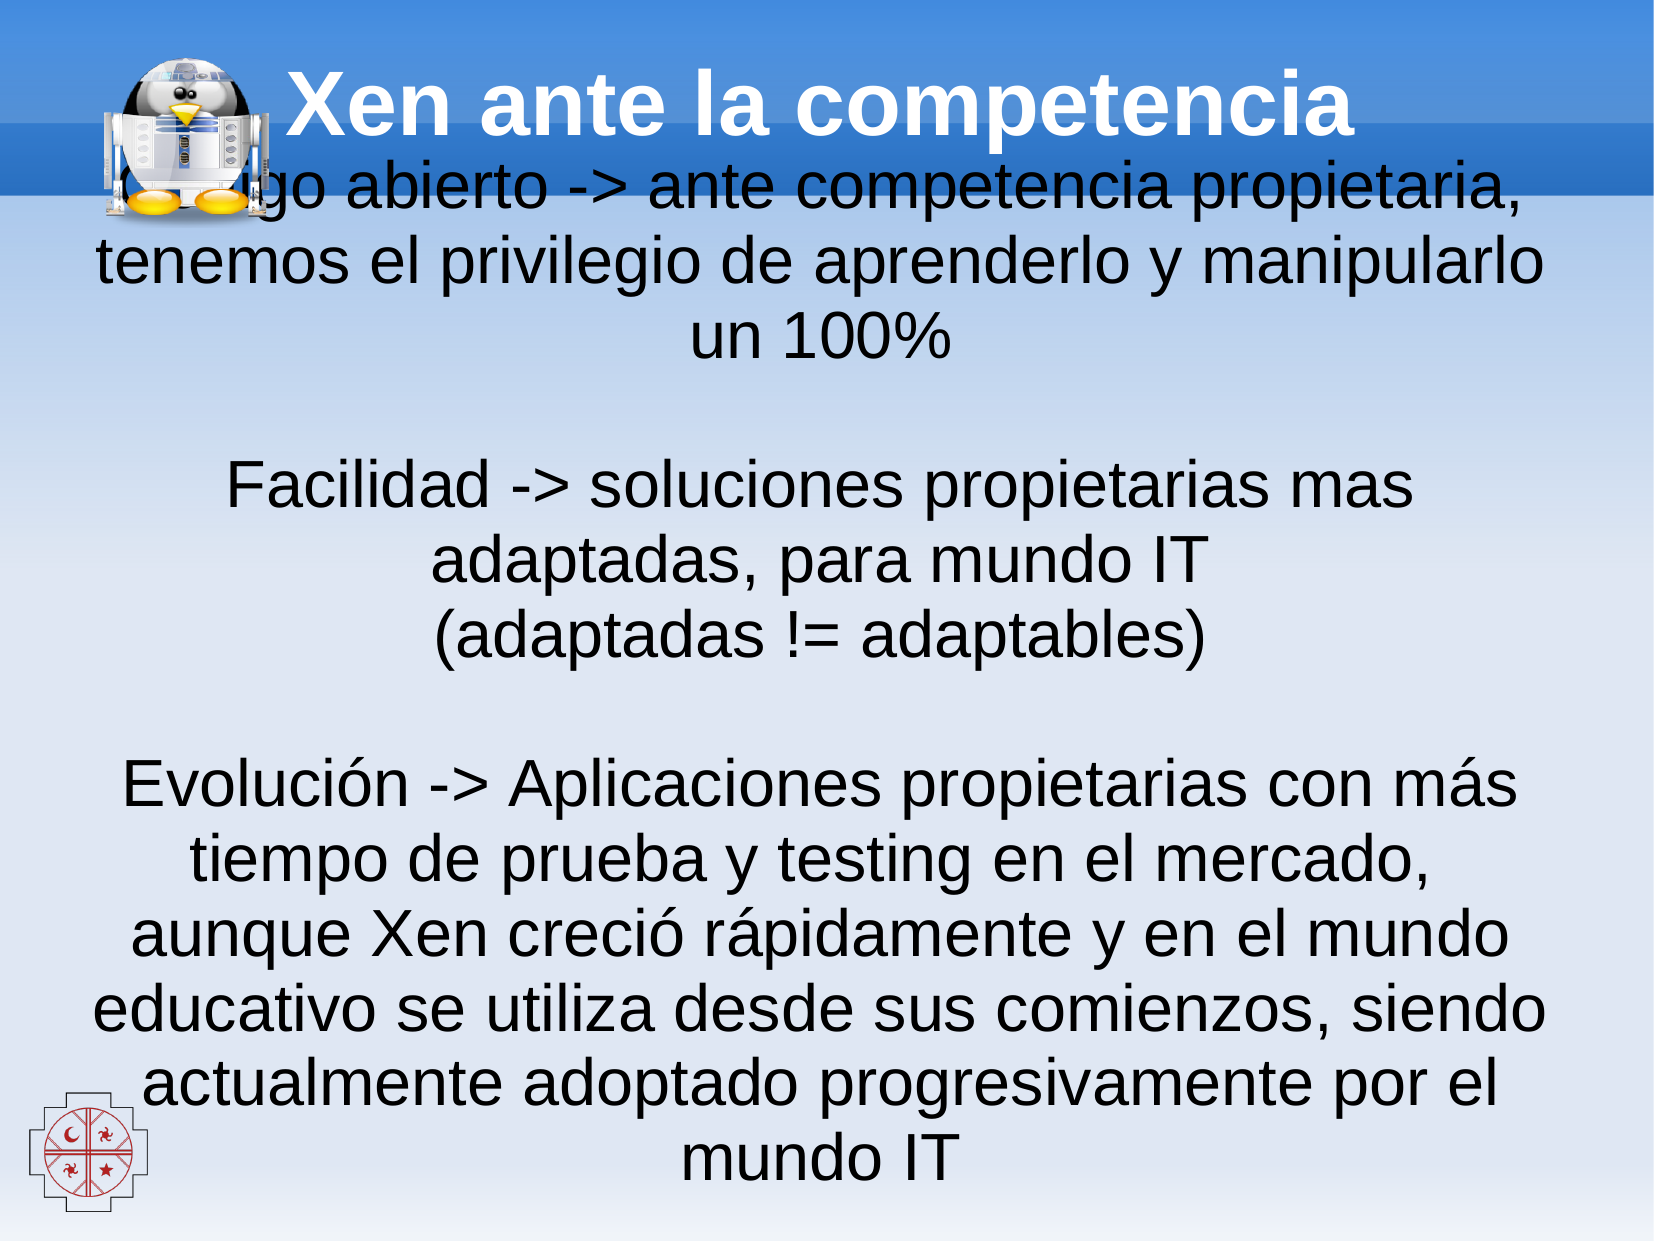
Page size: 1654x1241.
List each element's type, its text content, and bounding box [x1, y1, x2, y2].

picture [0, 0, 1654, 1241]
title Xen ante la competencia [76, 7, 1565, 148]
picture [88, 29, 287, 228]
subtitle Código abierto -> ante competencia propietaria, tenemos el privilegio de aprenderlo y manipularlo un 100% Facilidad -> soluciones propietarias mas adaptadas, para mundo IT (adaptadas != adaptables) Evolución -> Aplicaciones propietarias con más tiempo de prueba y testing en el mercado, aunque Xen creció rápidamente y en el mundo educativo se utiliza desde sus comienzos, siendo actualmente adoptado progresivamente por el mundo IT [76, 148, 1565, 1241]
